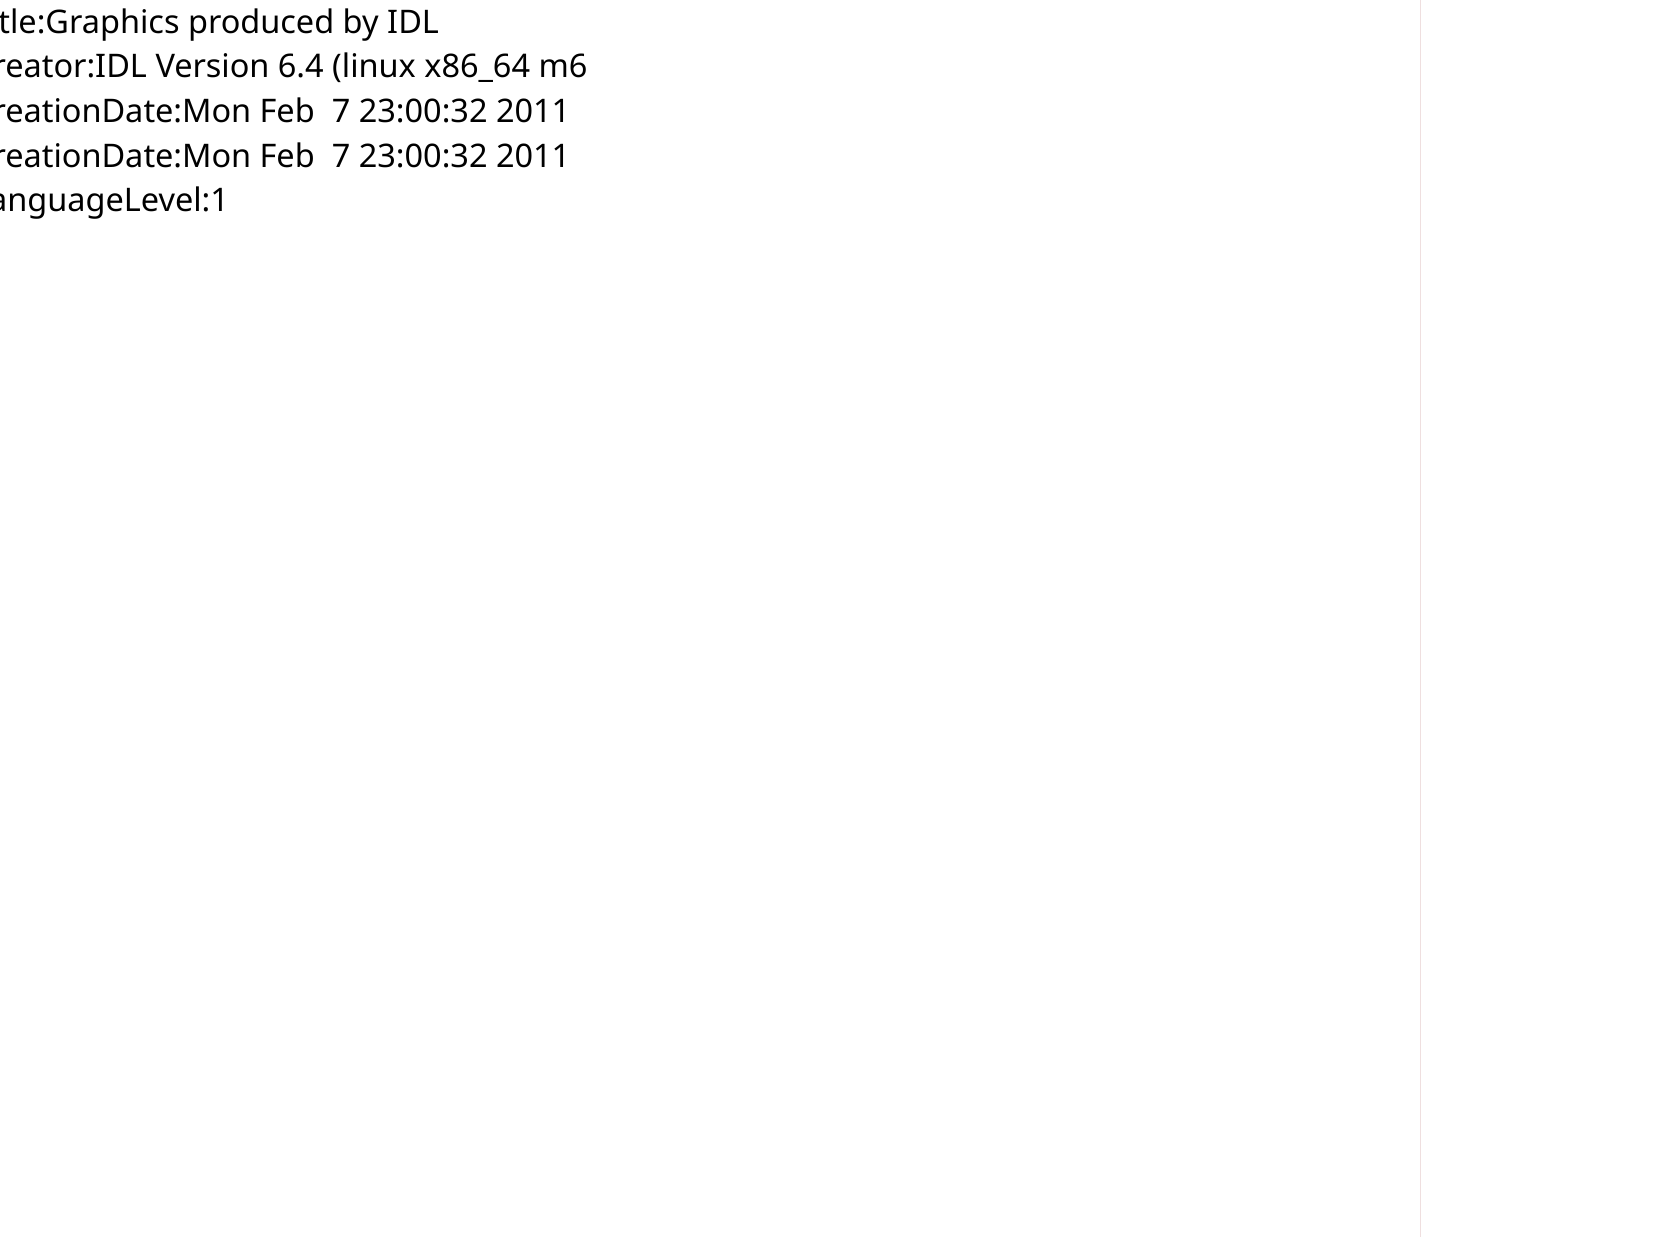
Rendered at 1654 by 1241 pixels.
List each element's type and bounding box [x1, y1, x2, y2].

picture [0, 0, 1421, 1237]
